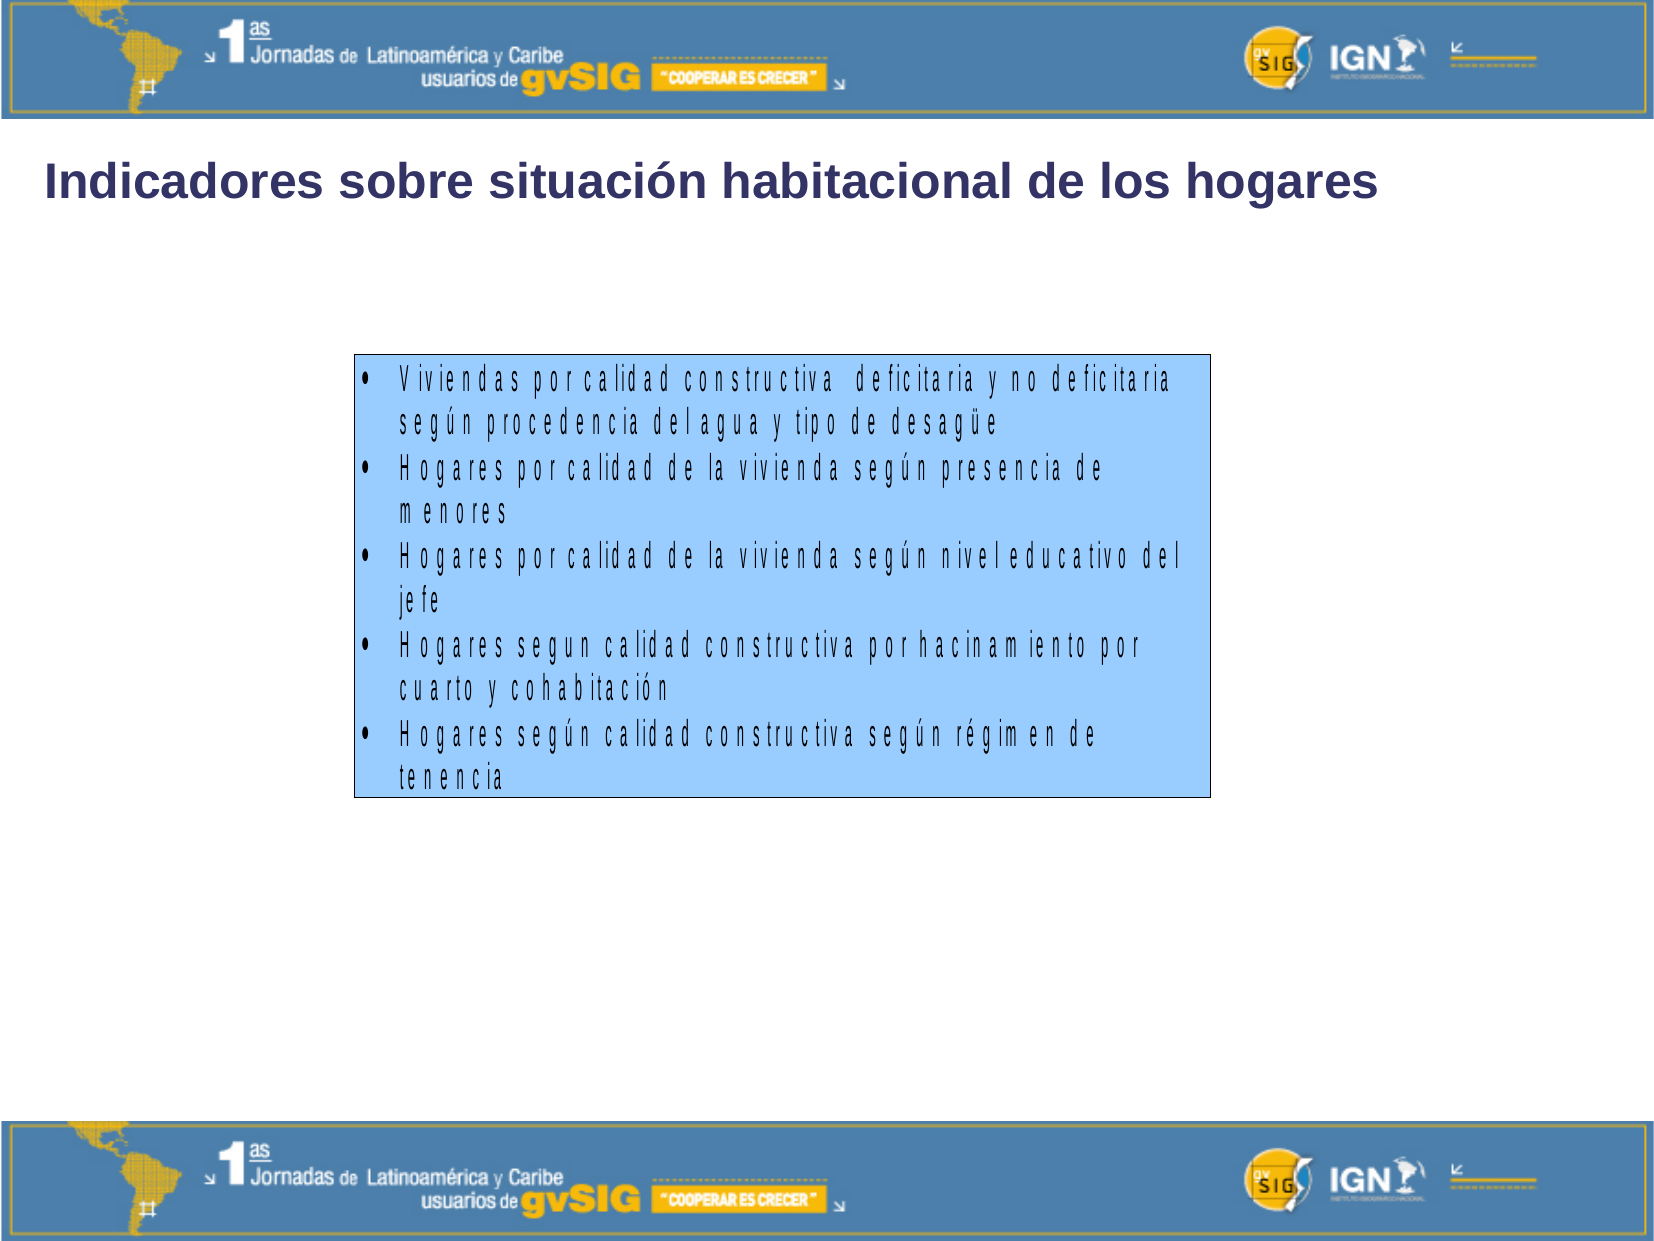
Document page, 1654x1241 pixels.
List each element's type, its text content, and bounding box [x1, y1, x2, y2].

picture [0, 1121, 1654, 1241]
picture [324, 354, 1211, 798]
text_box Indicadores sobre situación habitacional de los hogares [29, 118, 1396, 315]
picture [0, 0, 1654, 119]
